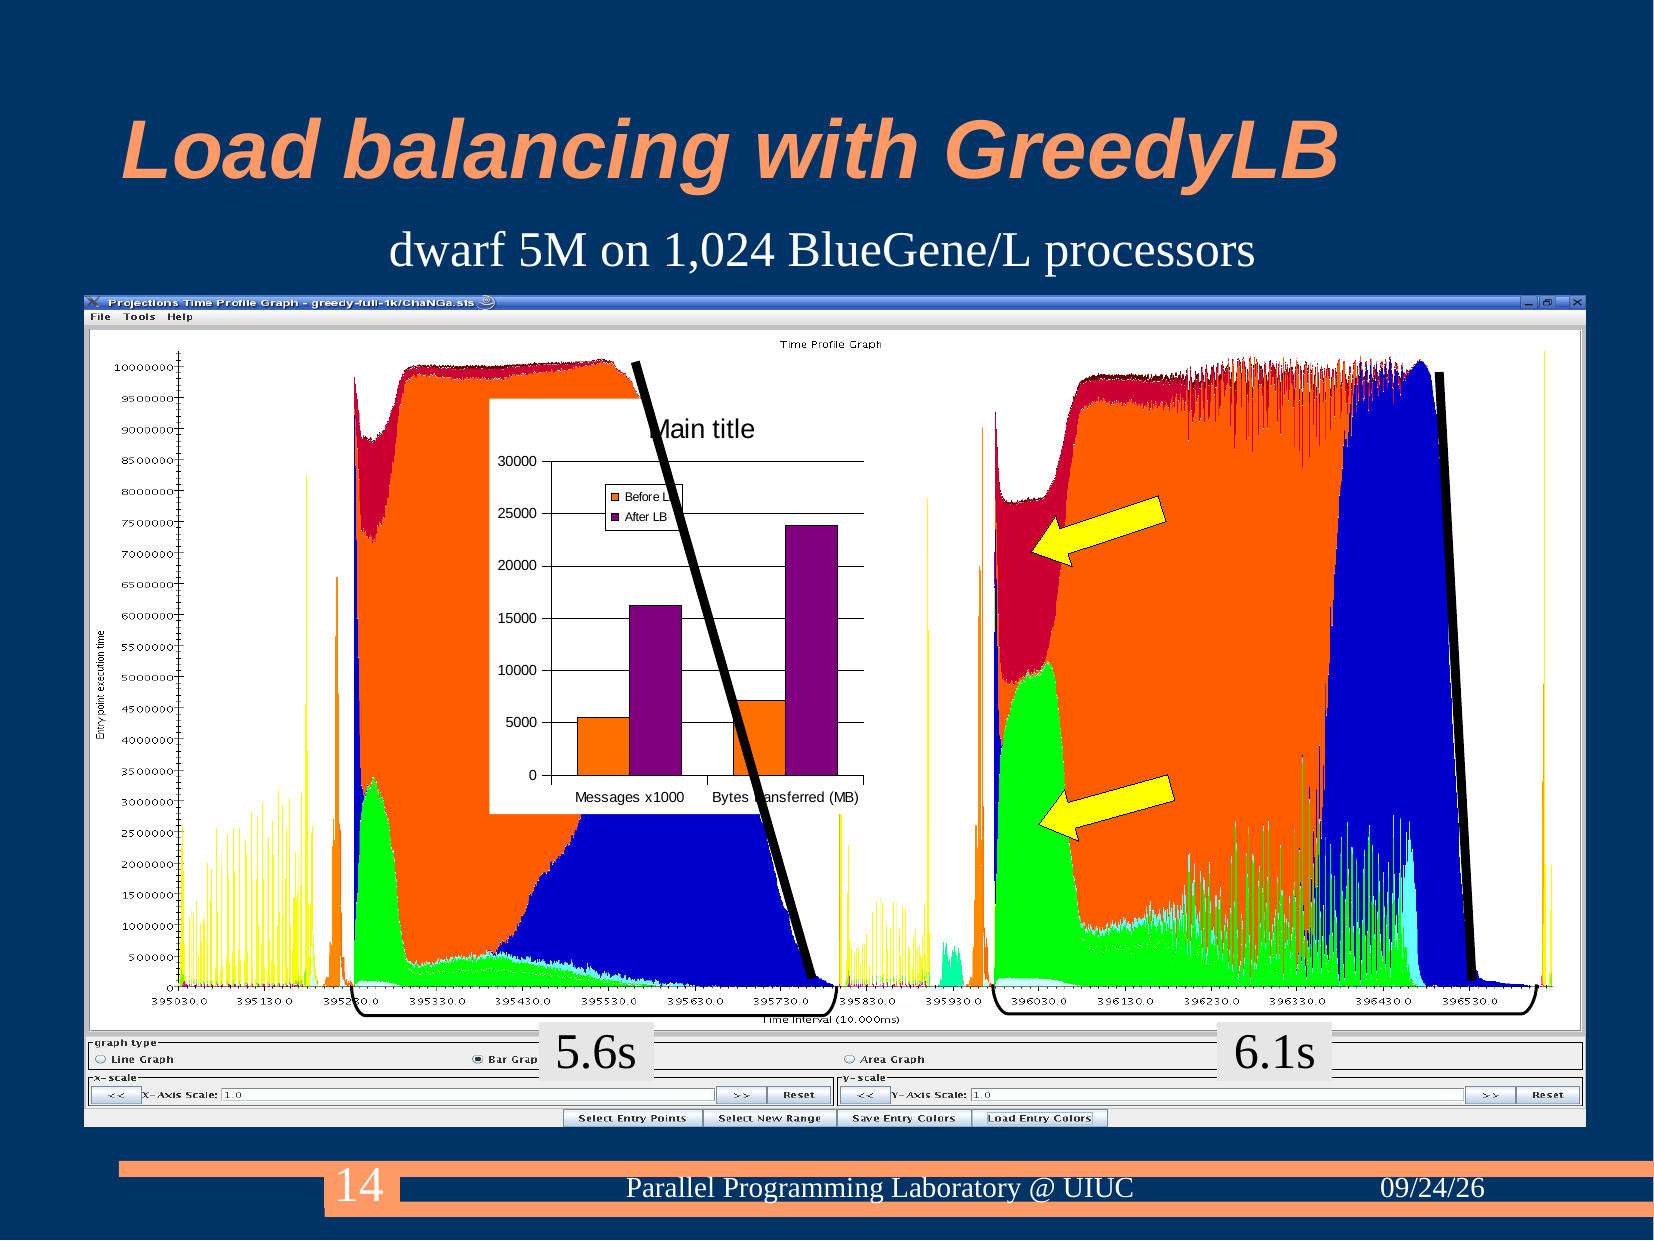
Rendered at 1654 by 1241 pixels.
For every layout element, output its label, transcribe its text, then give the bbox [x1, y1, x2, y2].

chart [651, 398, 907, 815]
text_box [1031, 495, 1167, 567]
picture [84, 295, 1586, 1127]
text_box [1038, 774, 1175, 842]
text_box dwarf 5M on 1,024 BlueGene/L processors [388, 221, 1256, 277]
title Load balancing with GreedyLB [121, 46, 1534, 254]
text_box 6.1s [1217, 1022, 1332, 1081]
chart [489, 398, 760, 815]
text_box 5.6s [539, 1022, 654, 1081]
